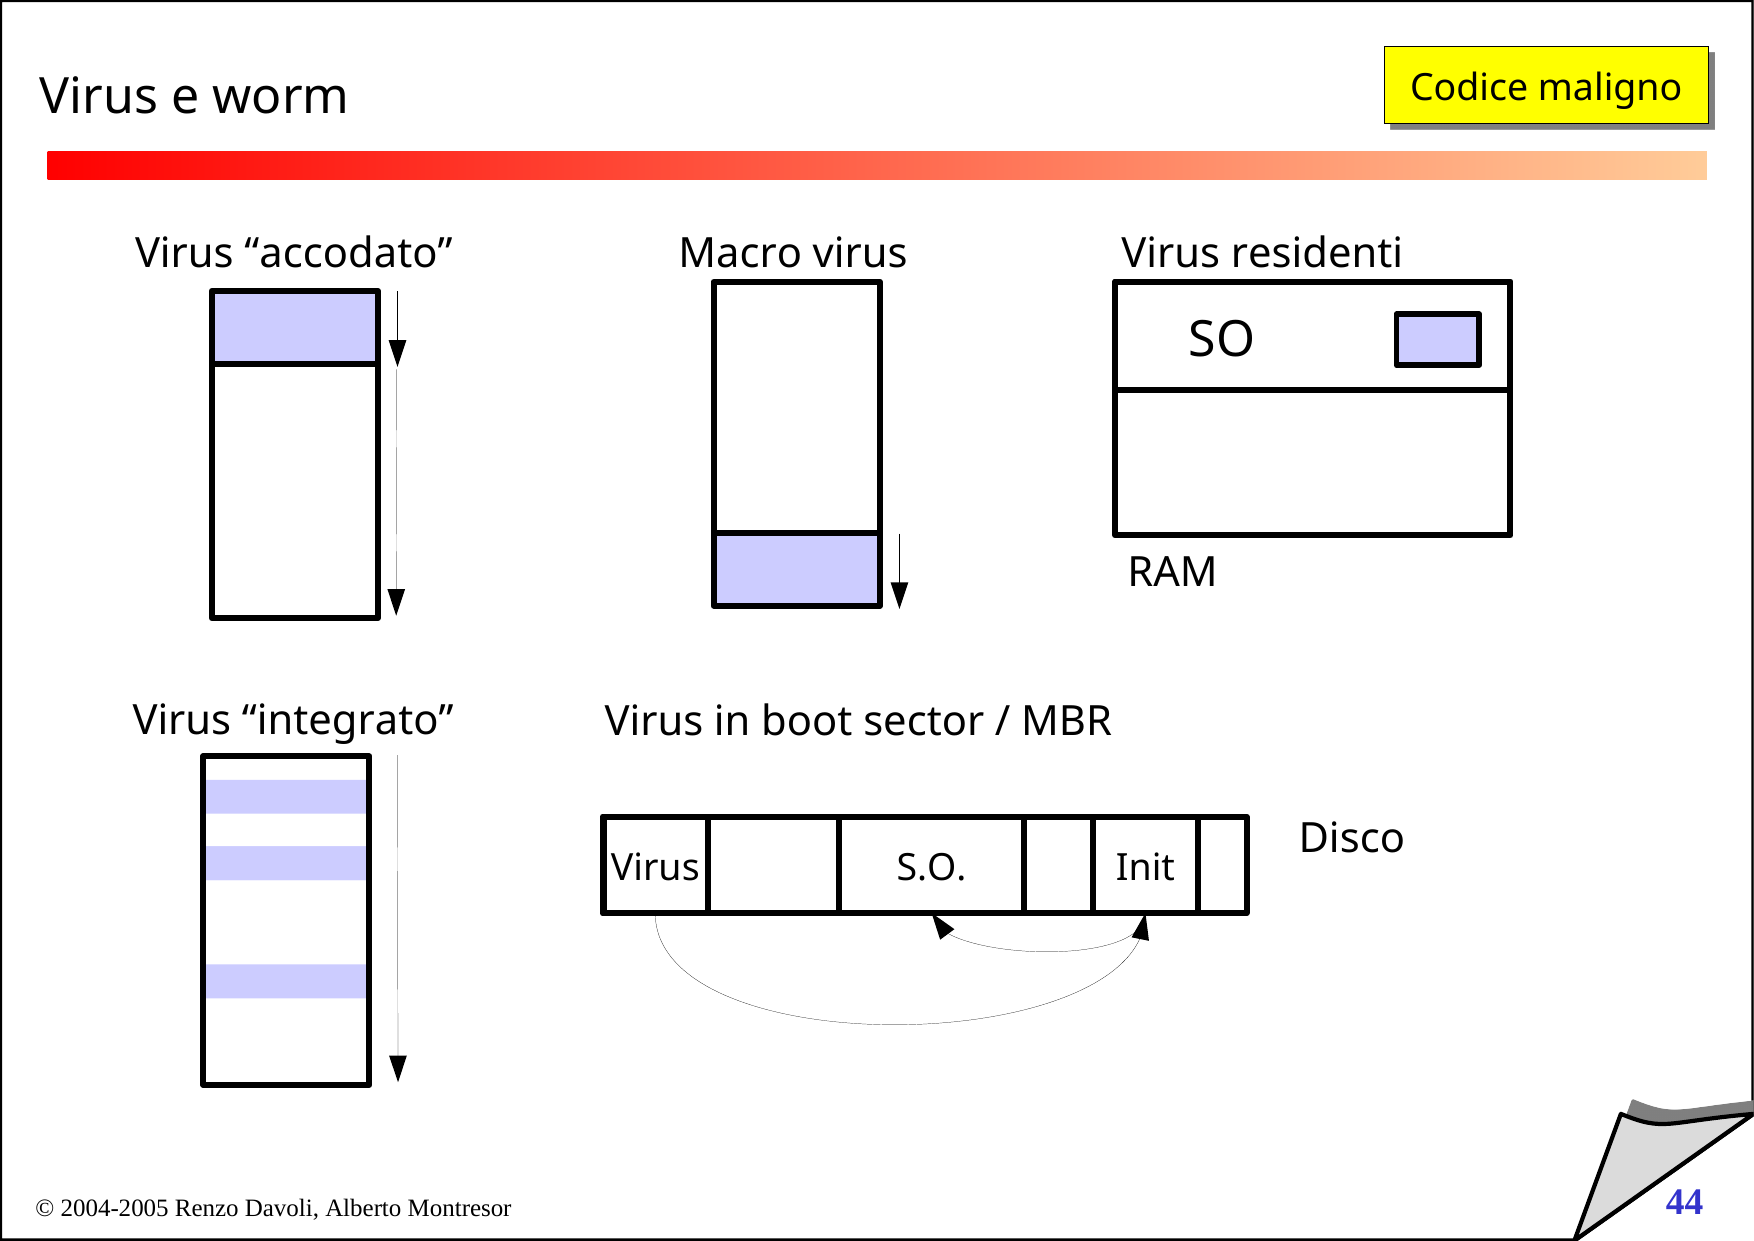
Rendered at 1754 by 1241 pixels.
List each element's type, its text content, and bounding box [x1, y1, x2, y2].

text_box Macro virus [678, 219, 908, 279]
text_box Virus “integrato” [132, 686, 462, 746]
text_box Init [1092, 816, 1199, 913]
text_box [713, 533, 880, 606]
text_box Codice maligno [1384, 46, 1709, 124]
text_box Disco [1298, 804, 1405, 864]
text_box S.O. [838, 816, 1025, 913]
text_box [211, 290, 379, 364]
text_box [206, 964, 366, 999]
text_box SO [1115, 281, 1511, 390]
text_box Virus in boot sector / MBR [604, 688, 1128, 747]
text_box Virus [602, 816, 708, 913]
text_box Virus residenti [1121, 220, 1412, 279]
title Virus e worm [40, 49, 1713, 144]
text_box [206, 779, 366, 814]
text_box Virus “accodato” [135, 219, 456, 279]
text_box [206, 846, 366, 881]
text_box RAM [1127, 538, 1222, 598]
